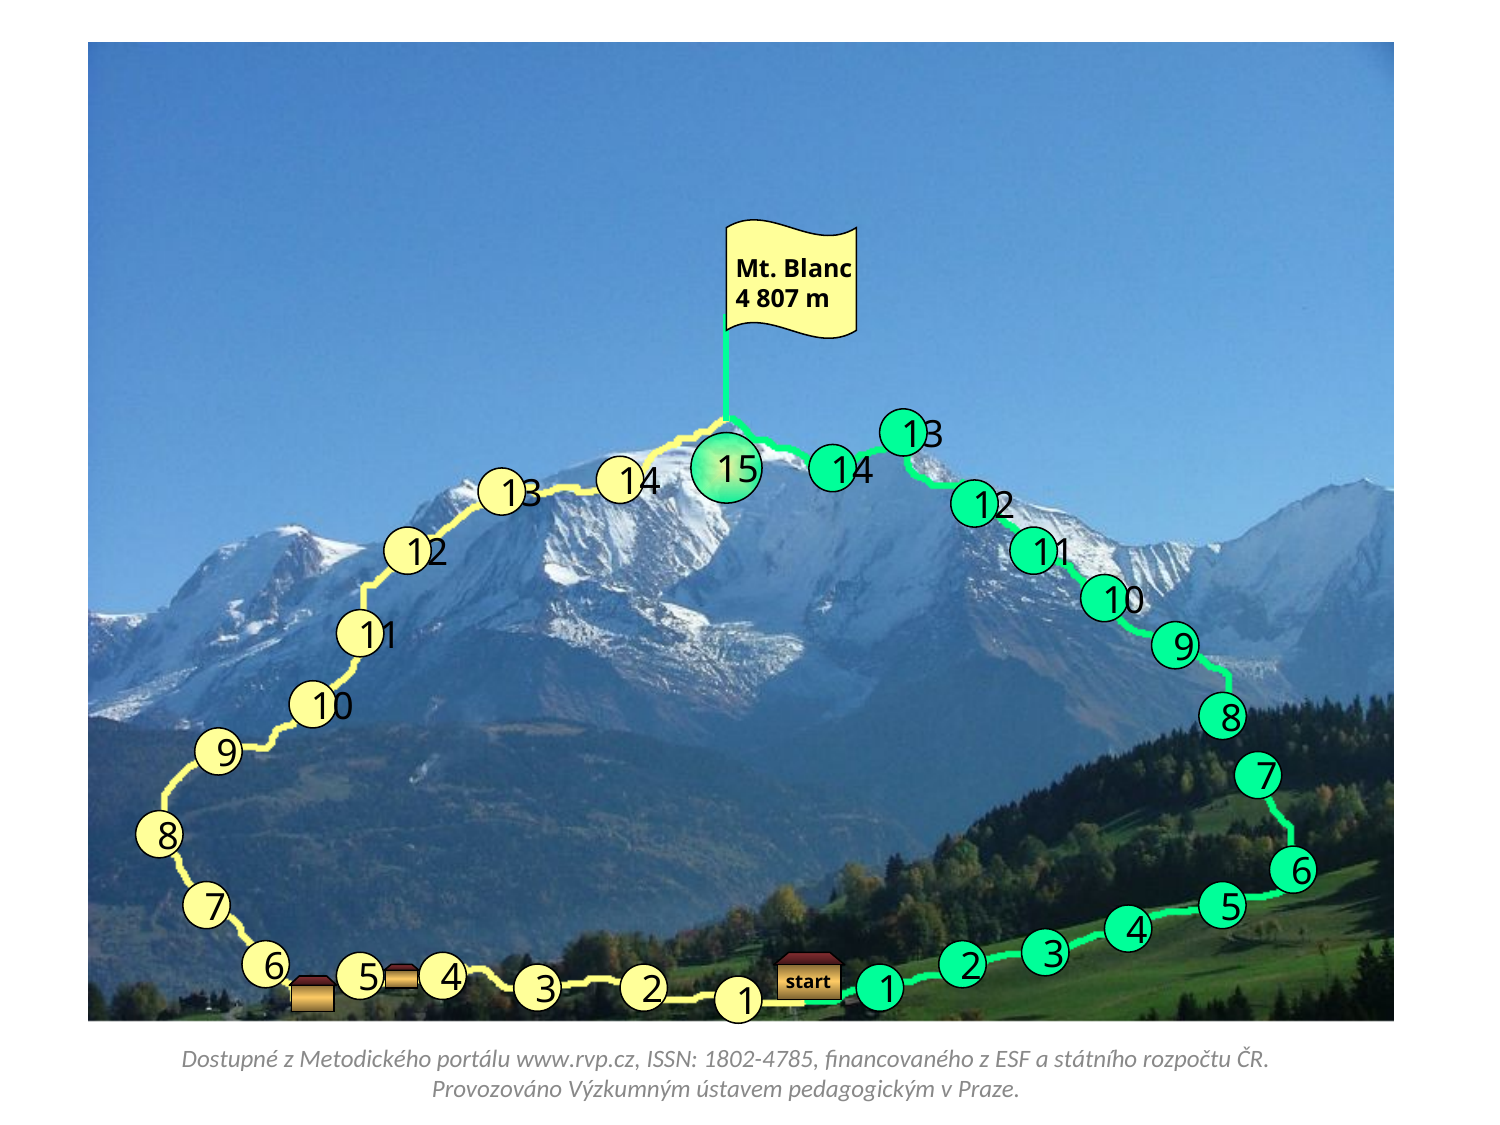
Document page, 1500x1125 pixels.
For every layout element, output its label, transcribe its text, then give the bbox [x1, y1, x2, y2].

text_box 11 [336, 609, 384, 657]
text_box 1 [856, 964, 904, 1012]
text_box 2 [938, 940, 987, 988]
text_box [777, 952, 842, 962]
text_box 6 [1269, 846, 1317, 894]
text_box 9 [1151, 621, 1199, 669]
text_box 10 [289, 680, 335, 728]
text_box 3 [513, 964, 562, 1012]
text_box 8 [1198, 692, 1247, 740]
text_box [383, 964, 420, 988]
text_box 7 [1234, 751, 1282, 799]
text_box 8 [135, 810, 184, 858]
text_box 14 [808, 444, 857, 492]
picture [88, 42, 1394, 1023]
text_box 3 [1021, 928, 1070, 976]
text_box 7 [182, 881, 231, 929]
text_box 11 [1009, 527, 1058, 575]
text_box 5 [336, 952, 384, 1000]
text_box 4 [1104, 904, 1152, 953]
text_box 1 [714, 976, 762, 1024]
text_box start [770, 962, 847, 1001]
text_box 9 [194, 727, 243, 776]
text_box 15 [690, 432, 763, 504]
text_box 6 [241, 940, 290, 988]
text_box Dostupné z Metodického portálu www.rvp.cz, ISSN: 1802-4785, financovaného z ESF a státního rozpočtu ČR. Provozováno Výzkumným ústavem pedagogickým v Praze. [105, 1042, 1348, 1103]
text_box 13 [879, 408, 928, 457]
text_box 10 [1080, 574, 1127, 622]
text_box 5 [1198, 881, 1247, 929]
text_box [289, 976, 337, 1012]
text_box 14 [596, 456, 644, 504]
text_box [726, 219, 857, 245]
text_box 4 [418, 952, 467, 1000]
text_box Mt. Blanc 4 807 m [720, 245, 868, 351]
text_box 13 [478, 467, 526, 516]
text_box 2 [620, 964, 668, 1012]
text_box 12 [950, 479, 999, 528]
text_box 12 [383, 527, 432, 575]
